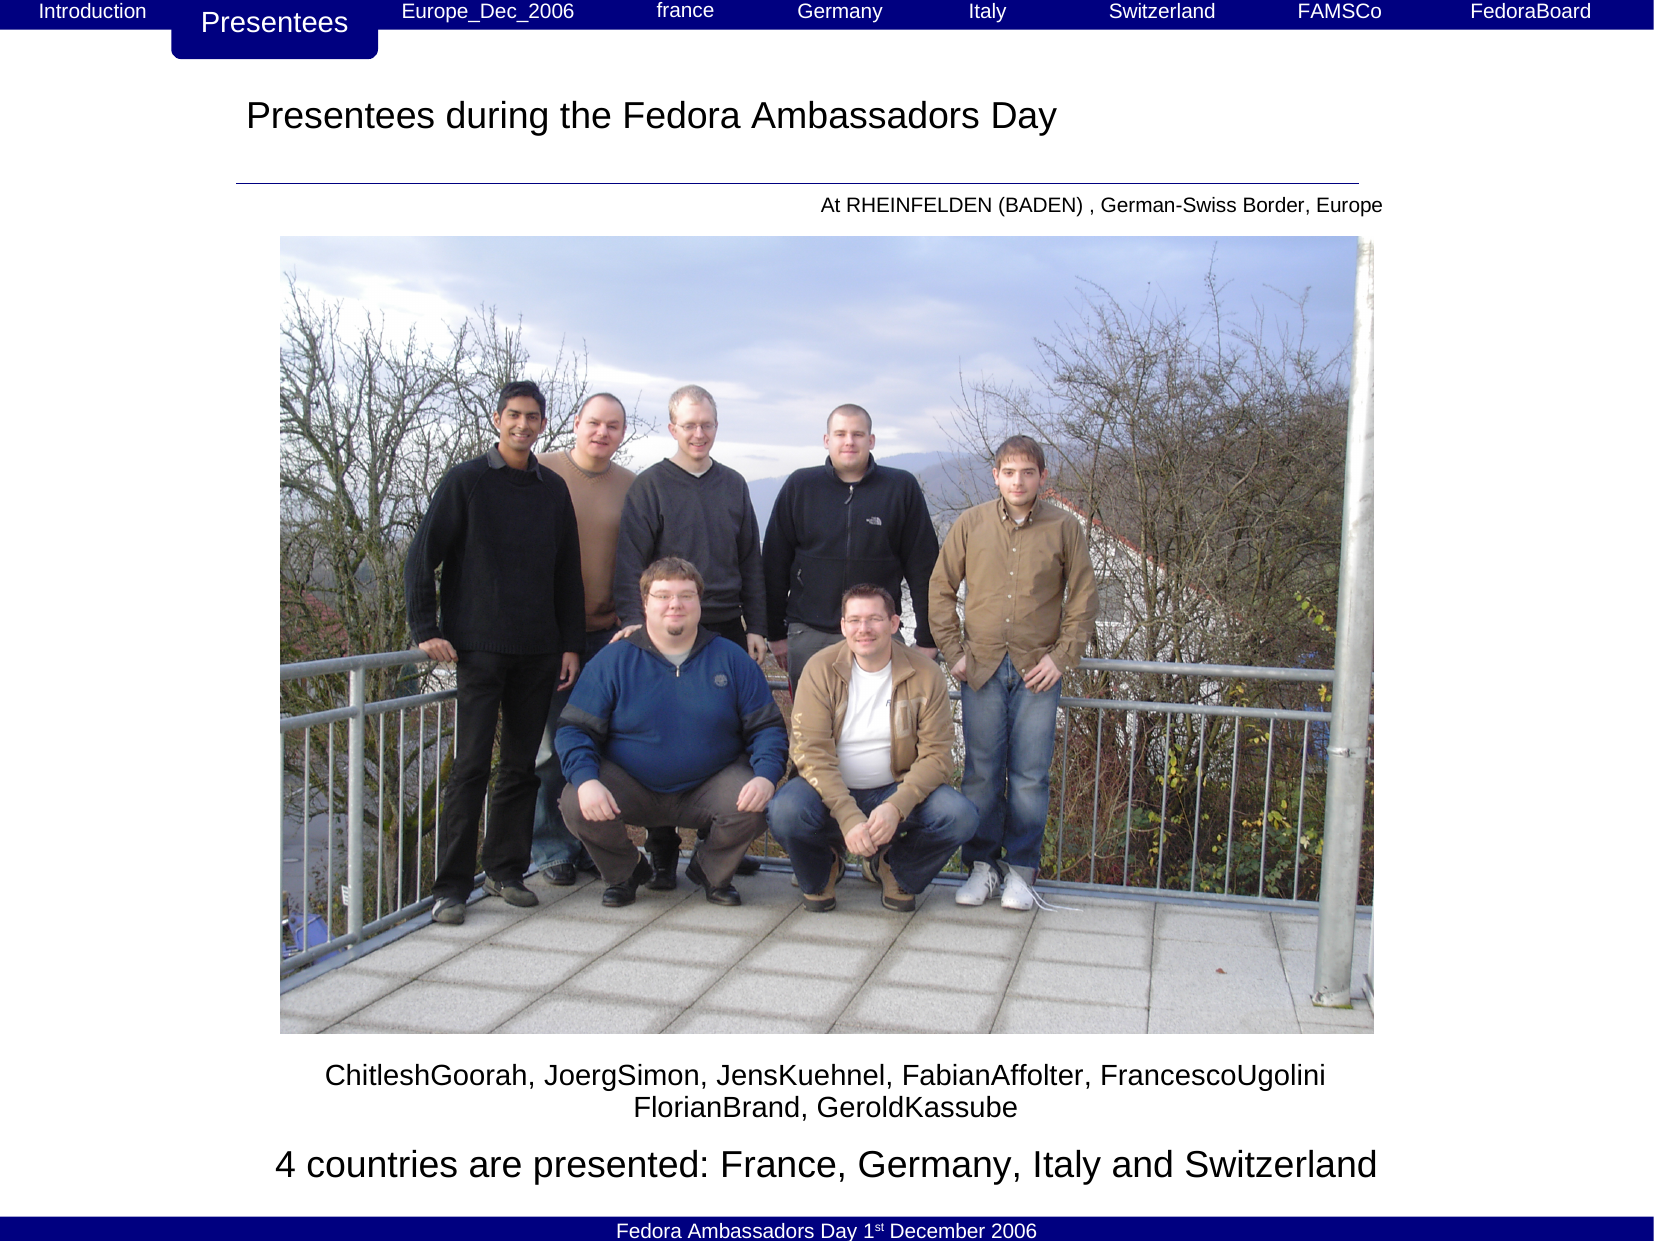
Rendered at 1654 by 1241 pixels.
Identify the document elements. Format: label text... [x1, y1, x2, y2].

text_box [171, 0, 379, 60]
text_box Presentees [200, 5, 346, 50]
text_box ChitleshGoorah, JoergSimon, JensKuehnel, FabianAffolter, FrancescoUgolini FlorianBrand, GeroldKassube [324, 1058, 1307, 1146]
text_box At RHEINFELDEN (BADEN) , German-Swiss Border, Europe [820, 193, 1418, 225]
text_box 4 countries are presented: France, Germany, Italy and Switzerland [275, 1143, 1379, 1199]
picture [280, 236, 1374, 1034]
text_box Presentees during the Fedora Ambassadors Day [246, 94, 1211, 151]
